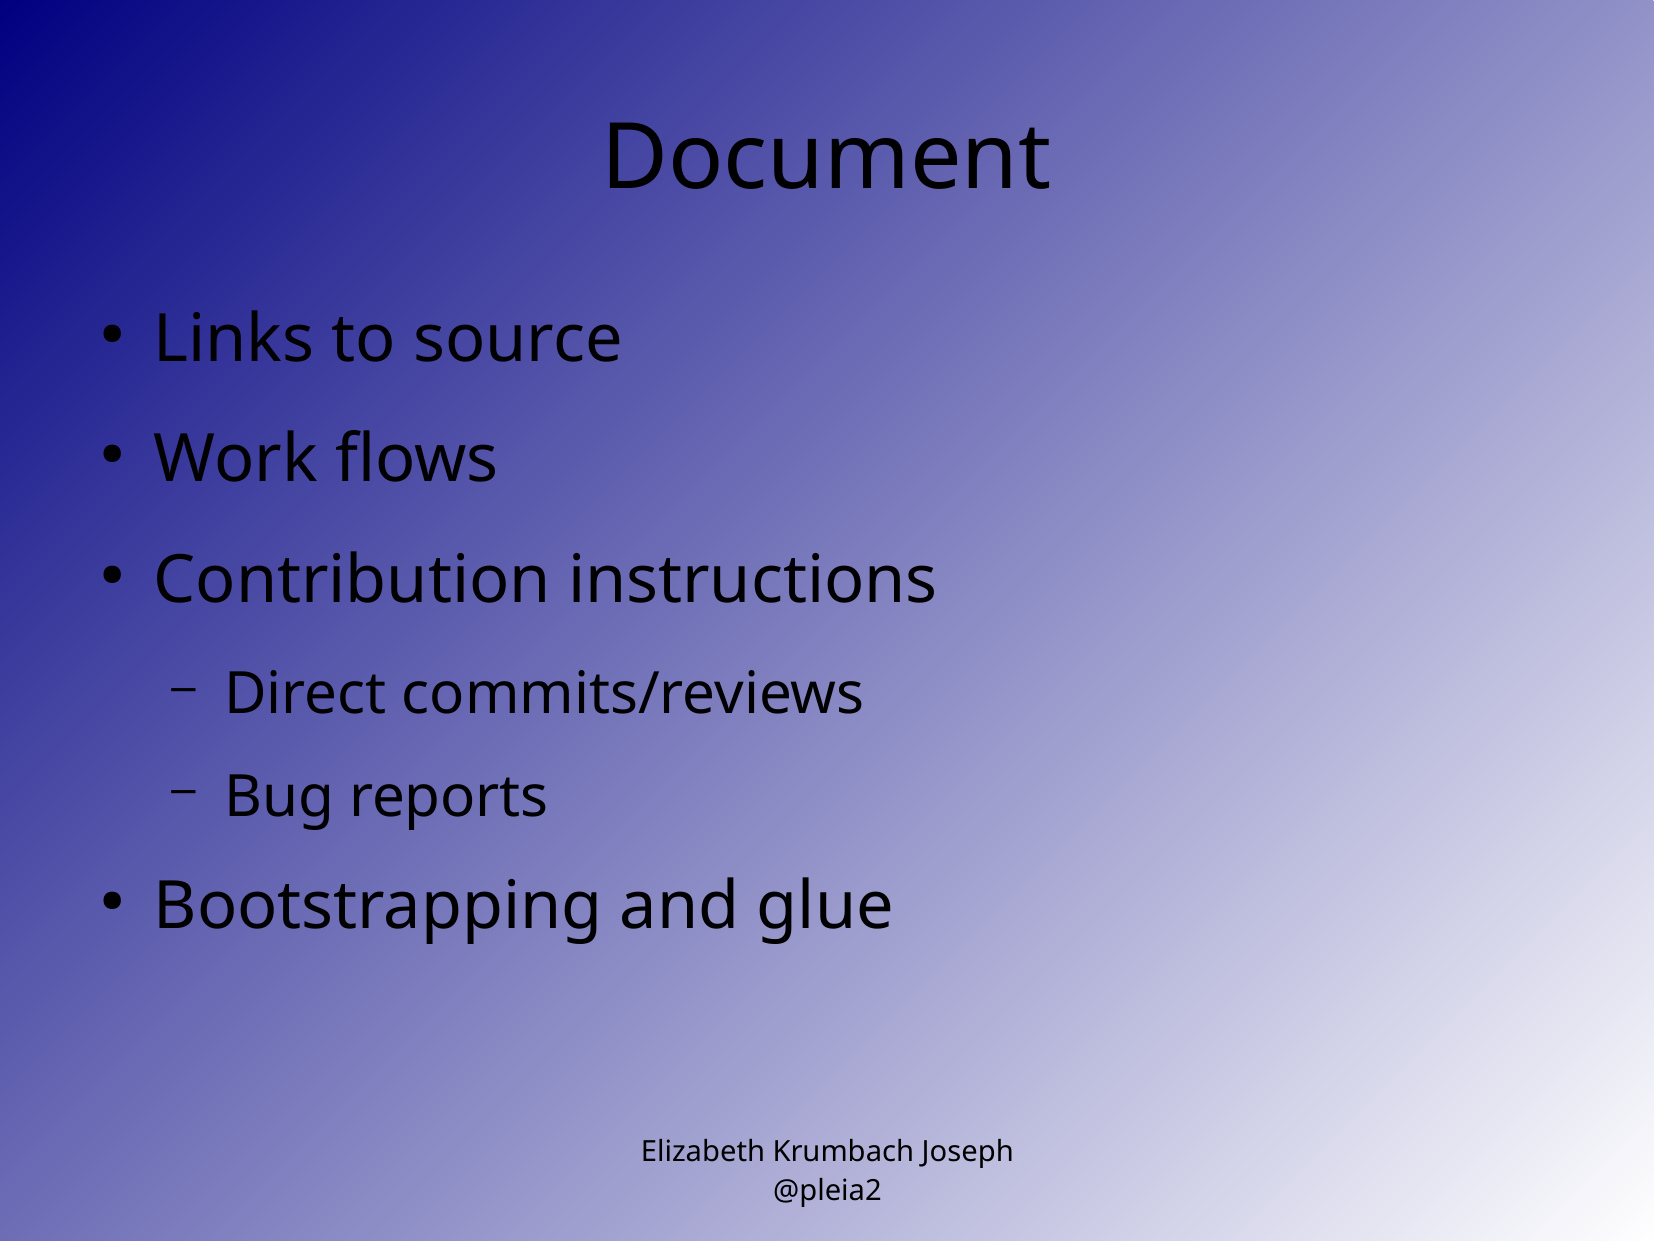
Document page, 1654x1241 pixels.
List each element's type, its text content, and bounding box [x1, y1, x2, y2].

title Document [82, 49, 1571, 257]
list Links to source Work flows Contribution instructions Direct commits/reviews Bug reports Bootstrapping and glue [82, 290, 1571, 1010]
